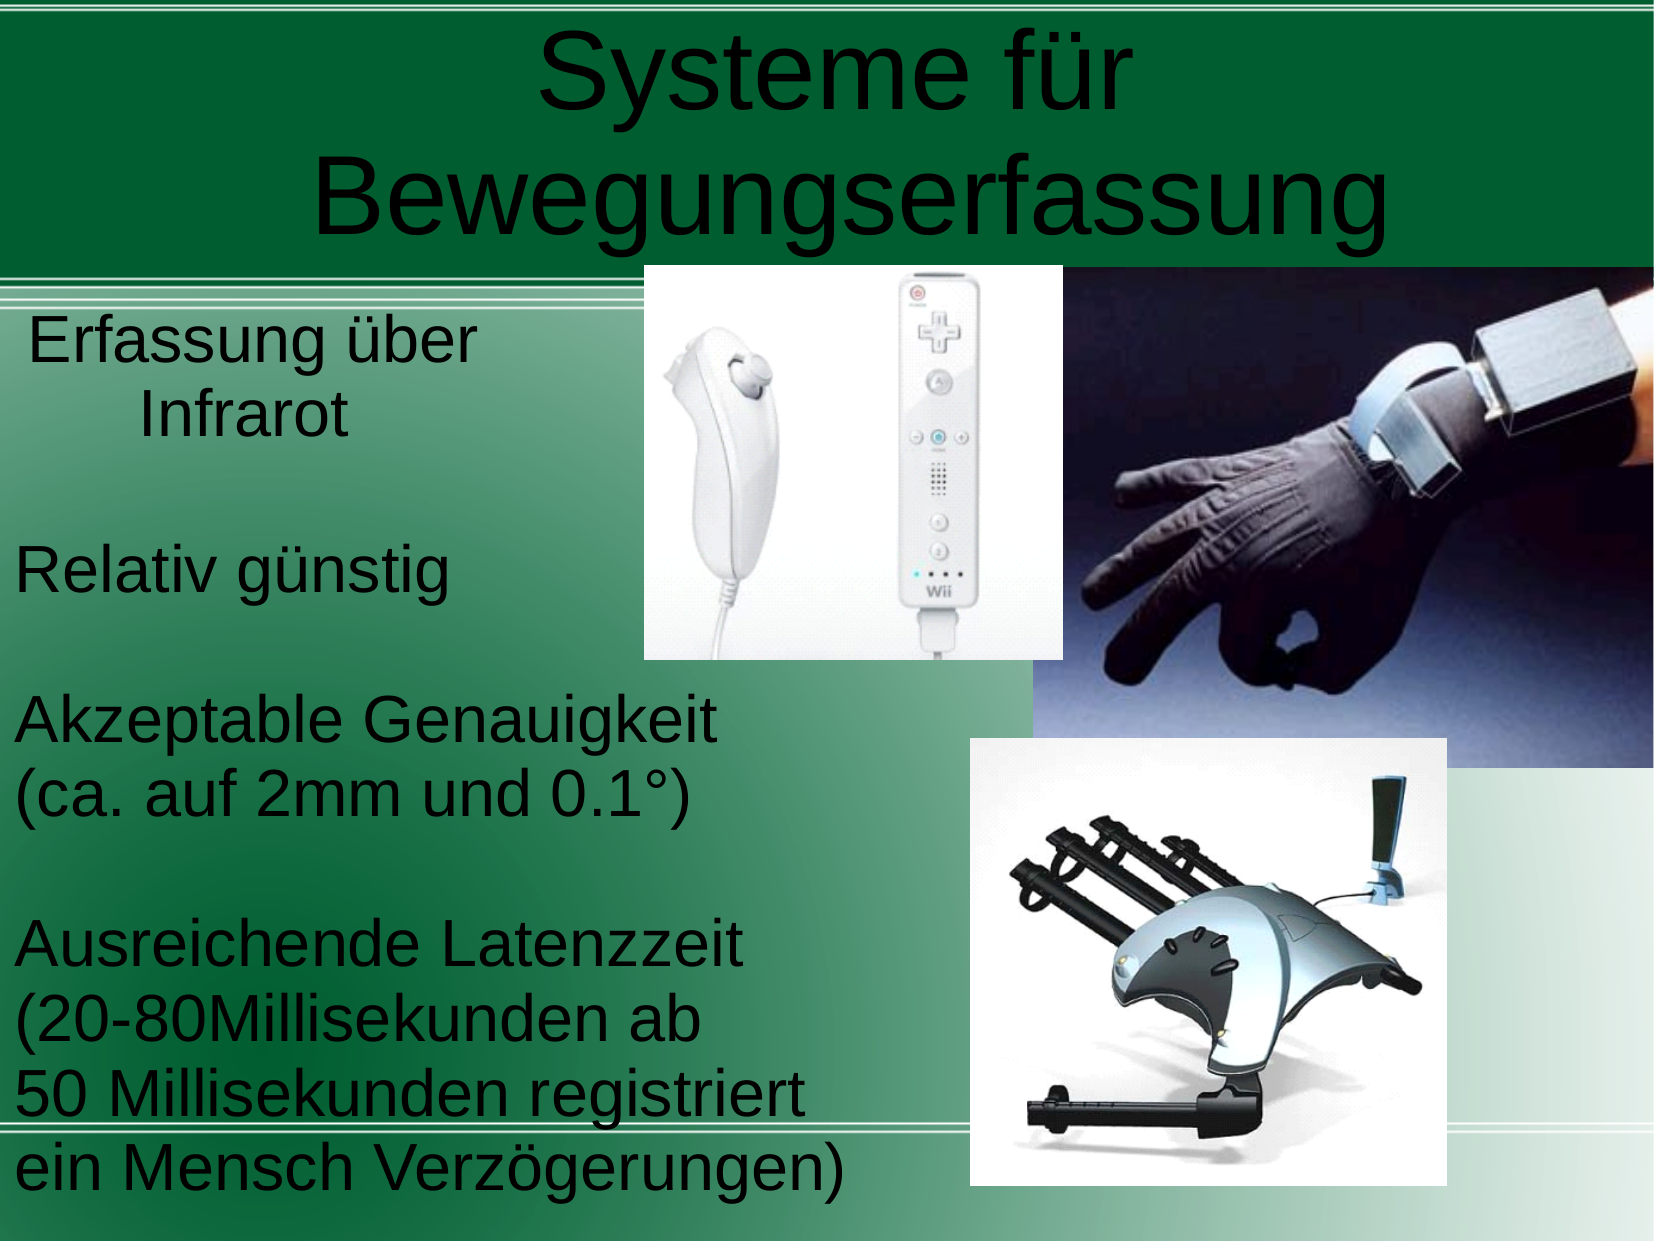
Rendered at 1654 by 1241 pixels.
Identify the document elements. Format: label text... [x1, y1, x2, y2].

text_box Erfassung über Infrarot [12, 294, 513, 459]
picture [0, 0, 1654, 1241]
text_box Systeme für Bewegungserfassung [295, 0, 1407, 274]
text_box Relativ günstig Akzeptable Genauigkeit (ca. auf 2mm und 0.1°) Ausreichende Latenzzeit (20-80Millisekunden ab 50 Millisekunden registriert ein Mensch Verzögerungen) [0, 524, 863, 1213]
